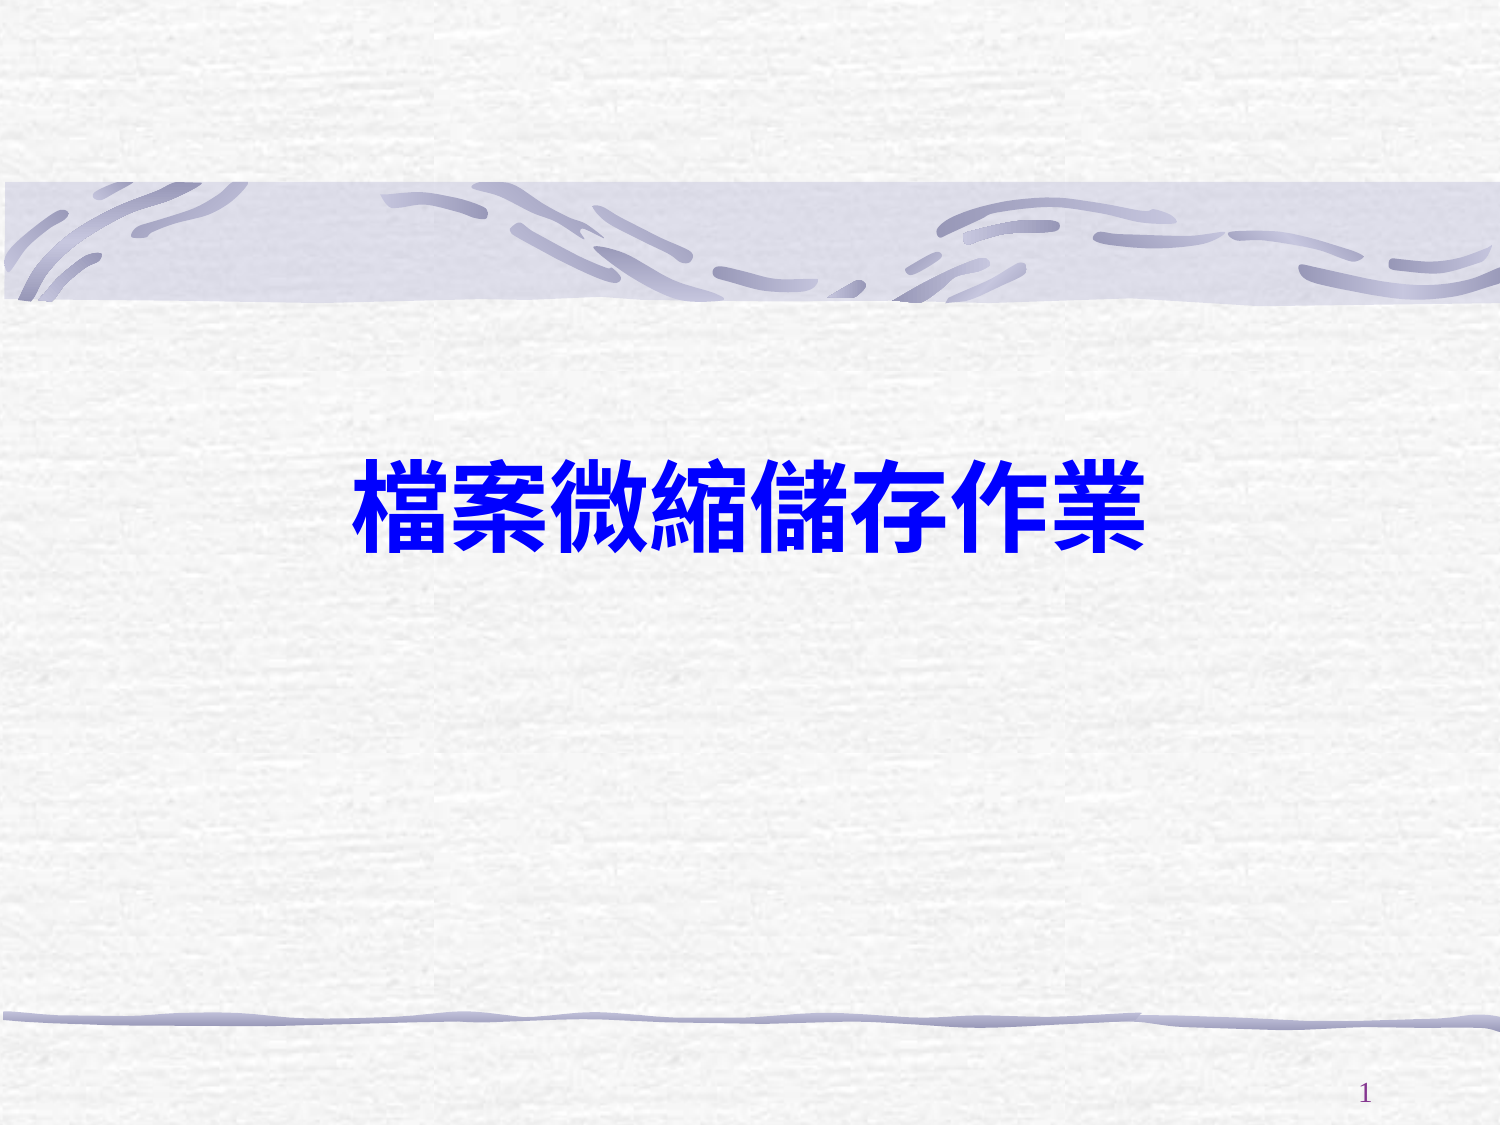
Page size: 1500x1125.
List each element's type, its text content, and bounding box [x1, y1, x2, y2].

subtitle [336, 444, 1139, 807]
picture [0, 573, 1500, 1125]
title 檔案微縮儲存作業 [0, 375, 1500, 573]
picture [0, 0, 1500, 375]
